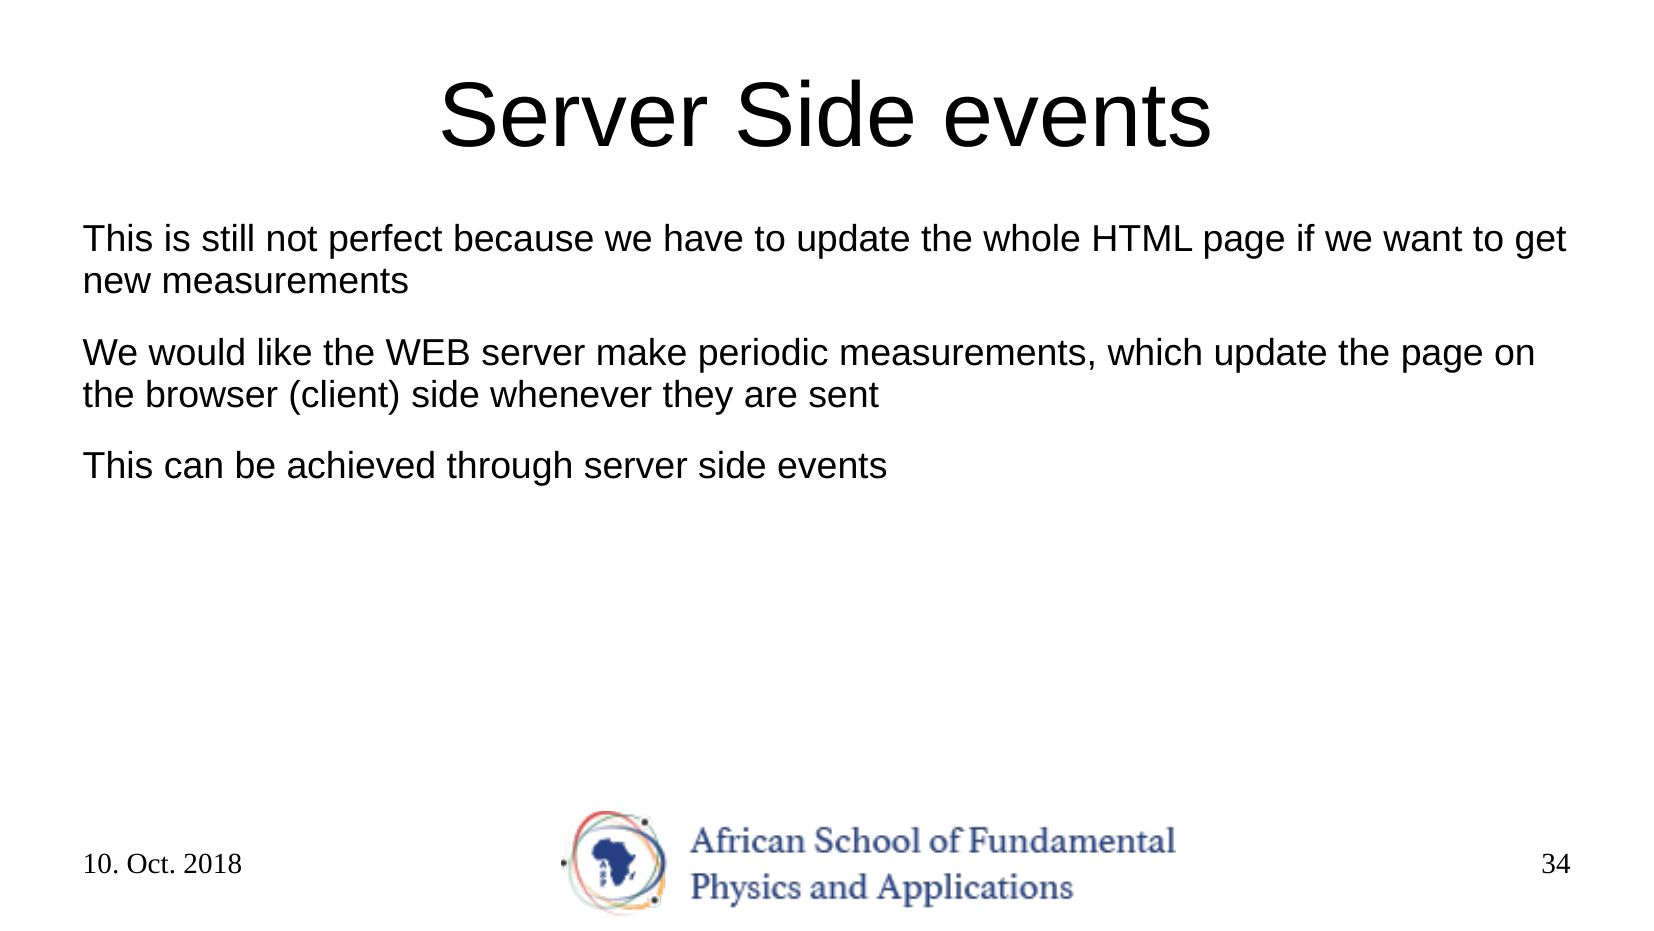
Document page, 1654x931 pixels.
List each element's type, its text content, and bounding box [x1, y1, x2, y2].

list This is still not perfect because we have to update the whole HTML page if we want to get new measurements We would like the WEB server make periodic measurements, which update the page on the browser (client) side whenever they are sent This can be achieved through server side events [82, 217, 1571, 758]
picture [561, 811, 1176, 916]
title Server Side events [82, 37, 1571, 193]
